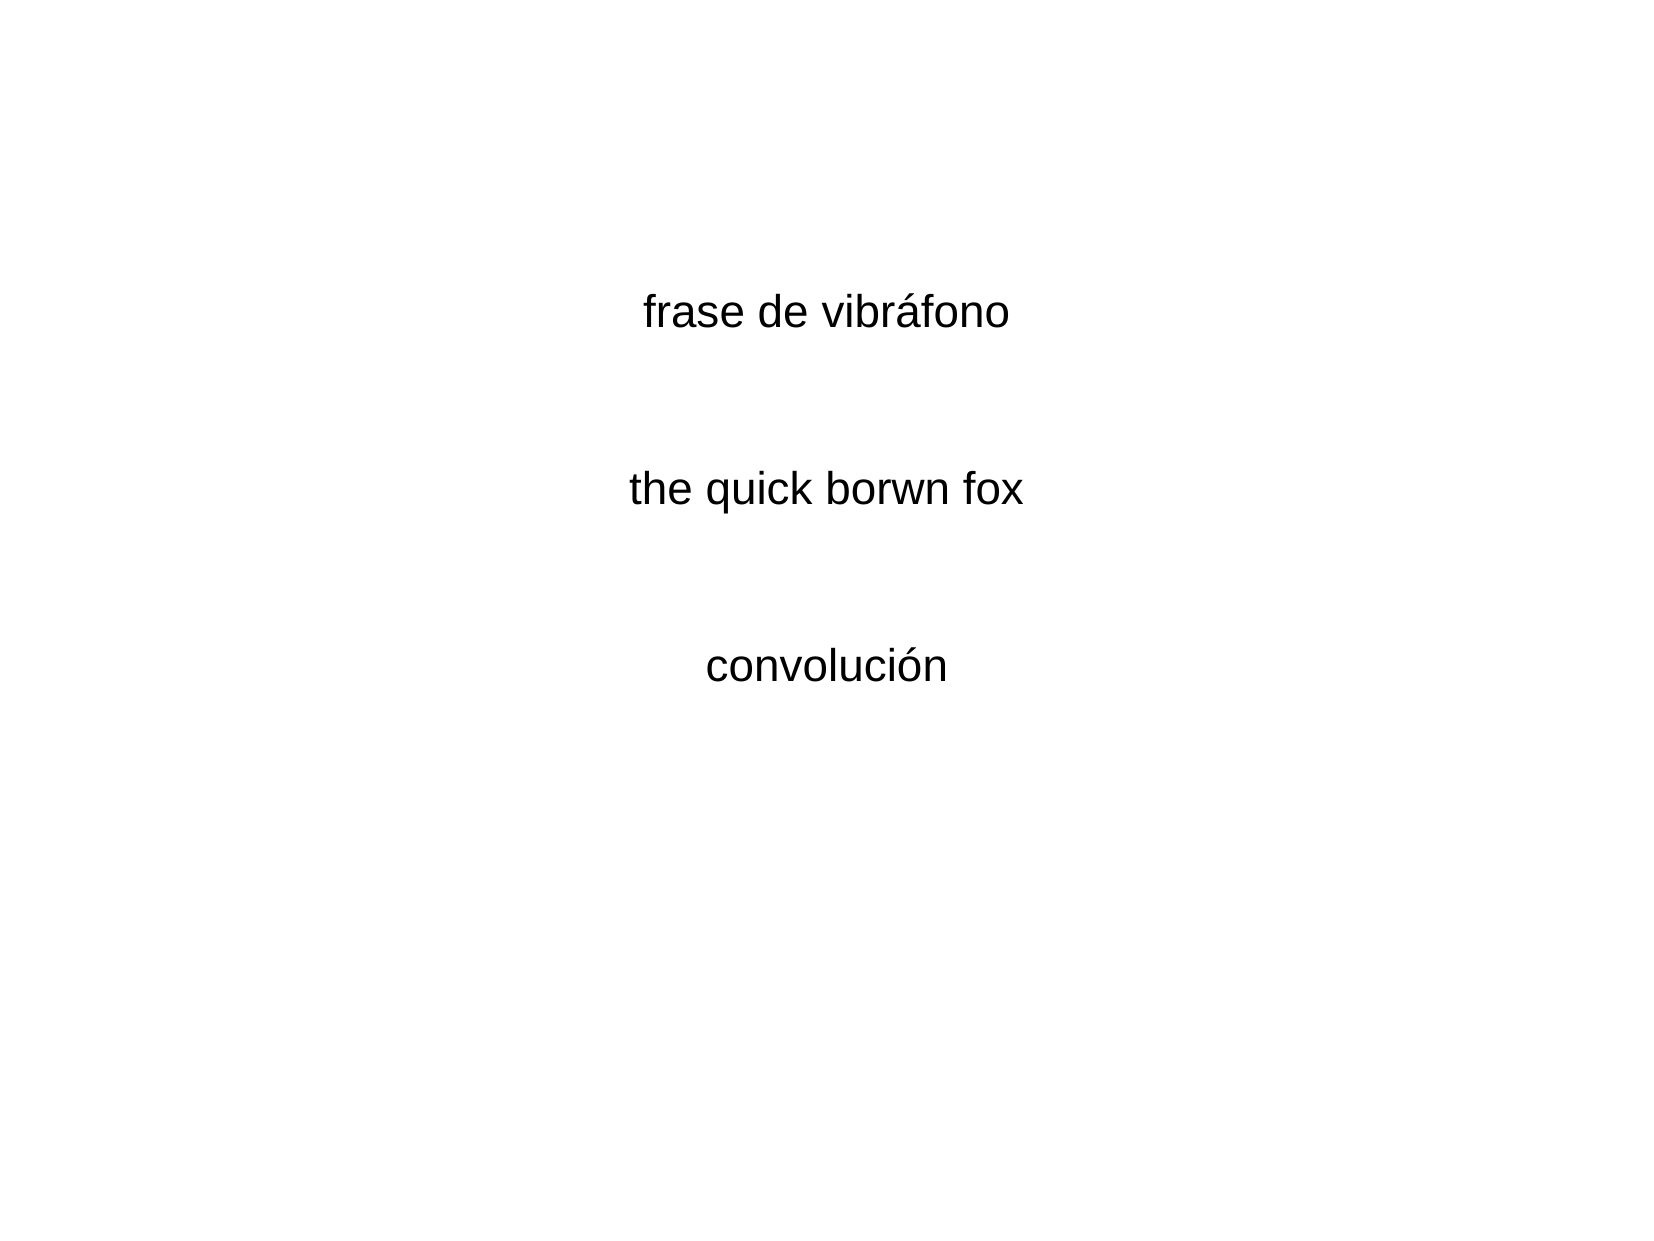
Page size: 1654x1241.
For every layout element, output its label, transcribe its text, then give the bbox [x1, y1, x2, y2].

subtitle frase de vibráfono [82, 238, 1571, 384]
text_box the quick borwn fox [82, 415, 1571, 562]
text_box convolución [82, 592, 1571, 739]
